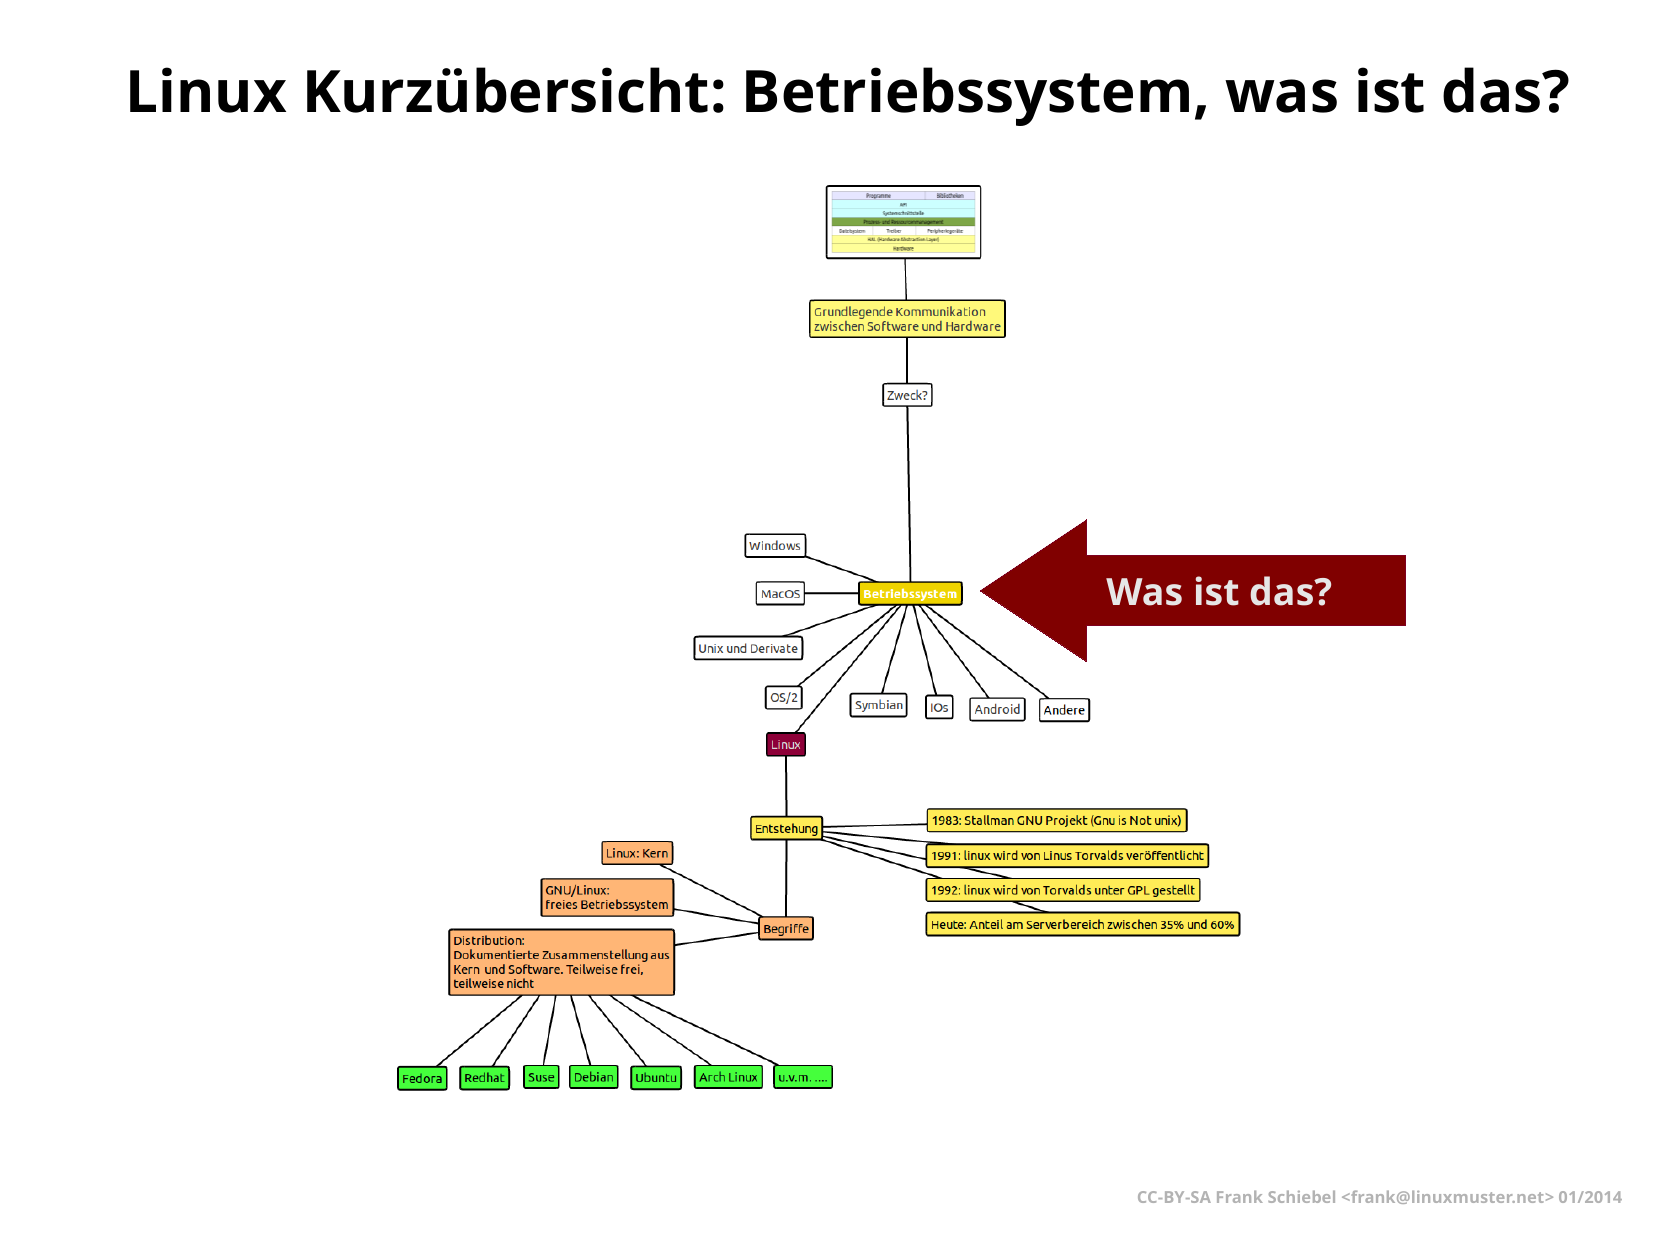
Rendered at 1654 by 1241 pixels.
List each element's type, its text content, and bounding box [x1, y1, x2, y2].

picture [389, 177, 1247, 1097]
title Linux Kurzübersicht: Betriebssystem, was ist das? [82, 49, 1571, 130]
text_box CC-BY-SA Frank Schiebel <frank@linuxmuster.net> 01/2014 [1122, 1178, 1621, 1213]
text_box Was ist das? [980, 519, 1406, 662]
